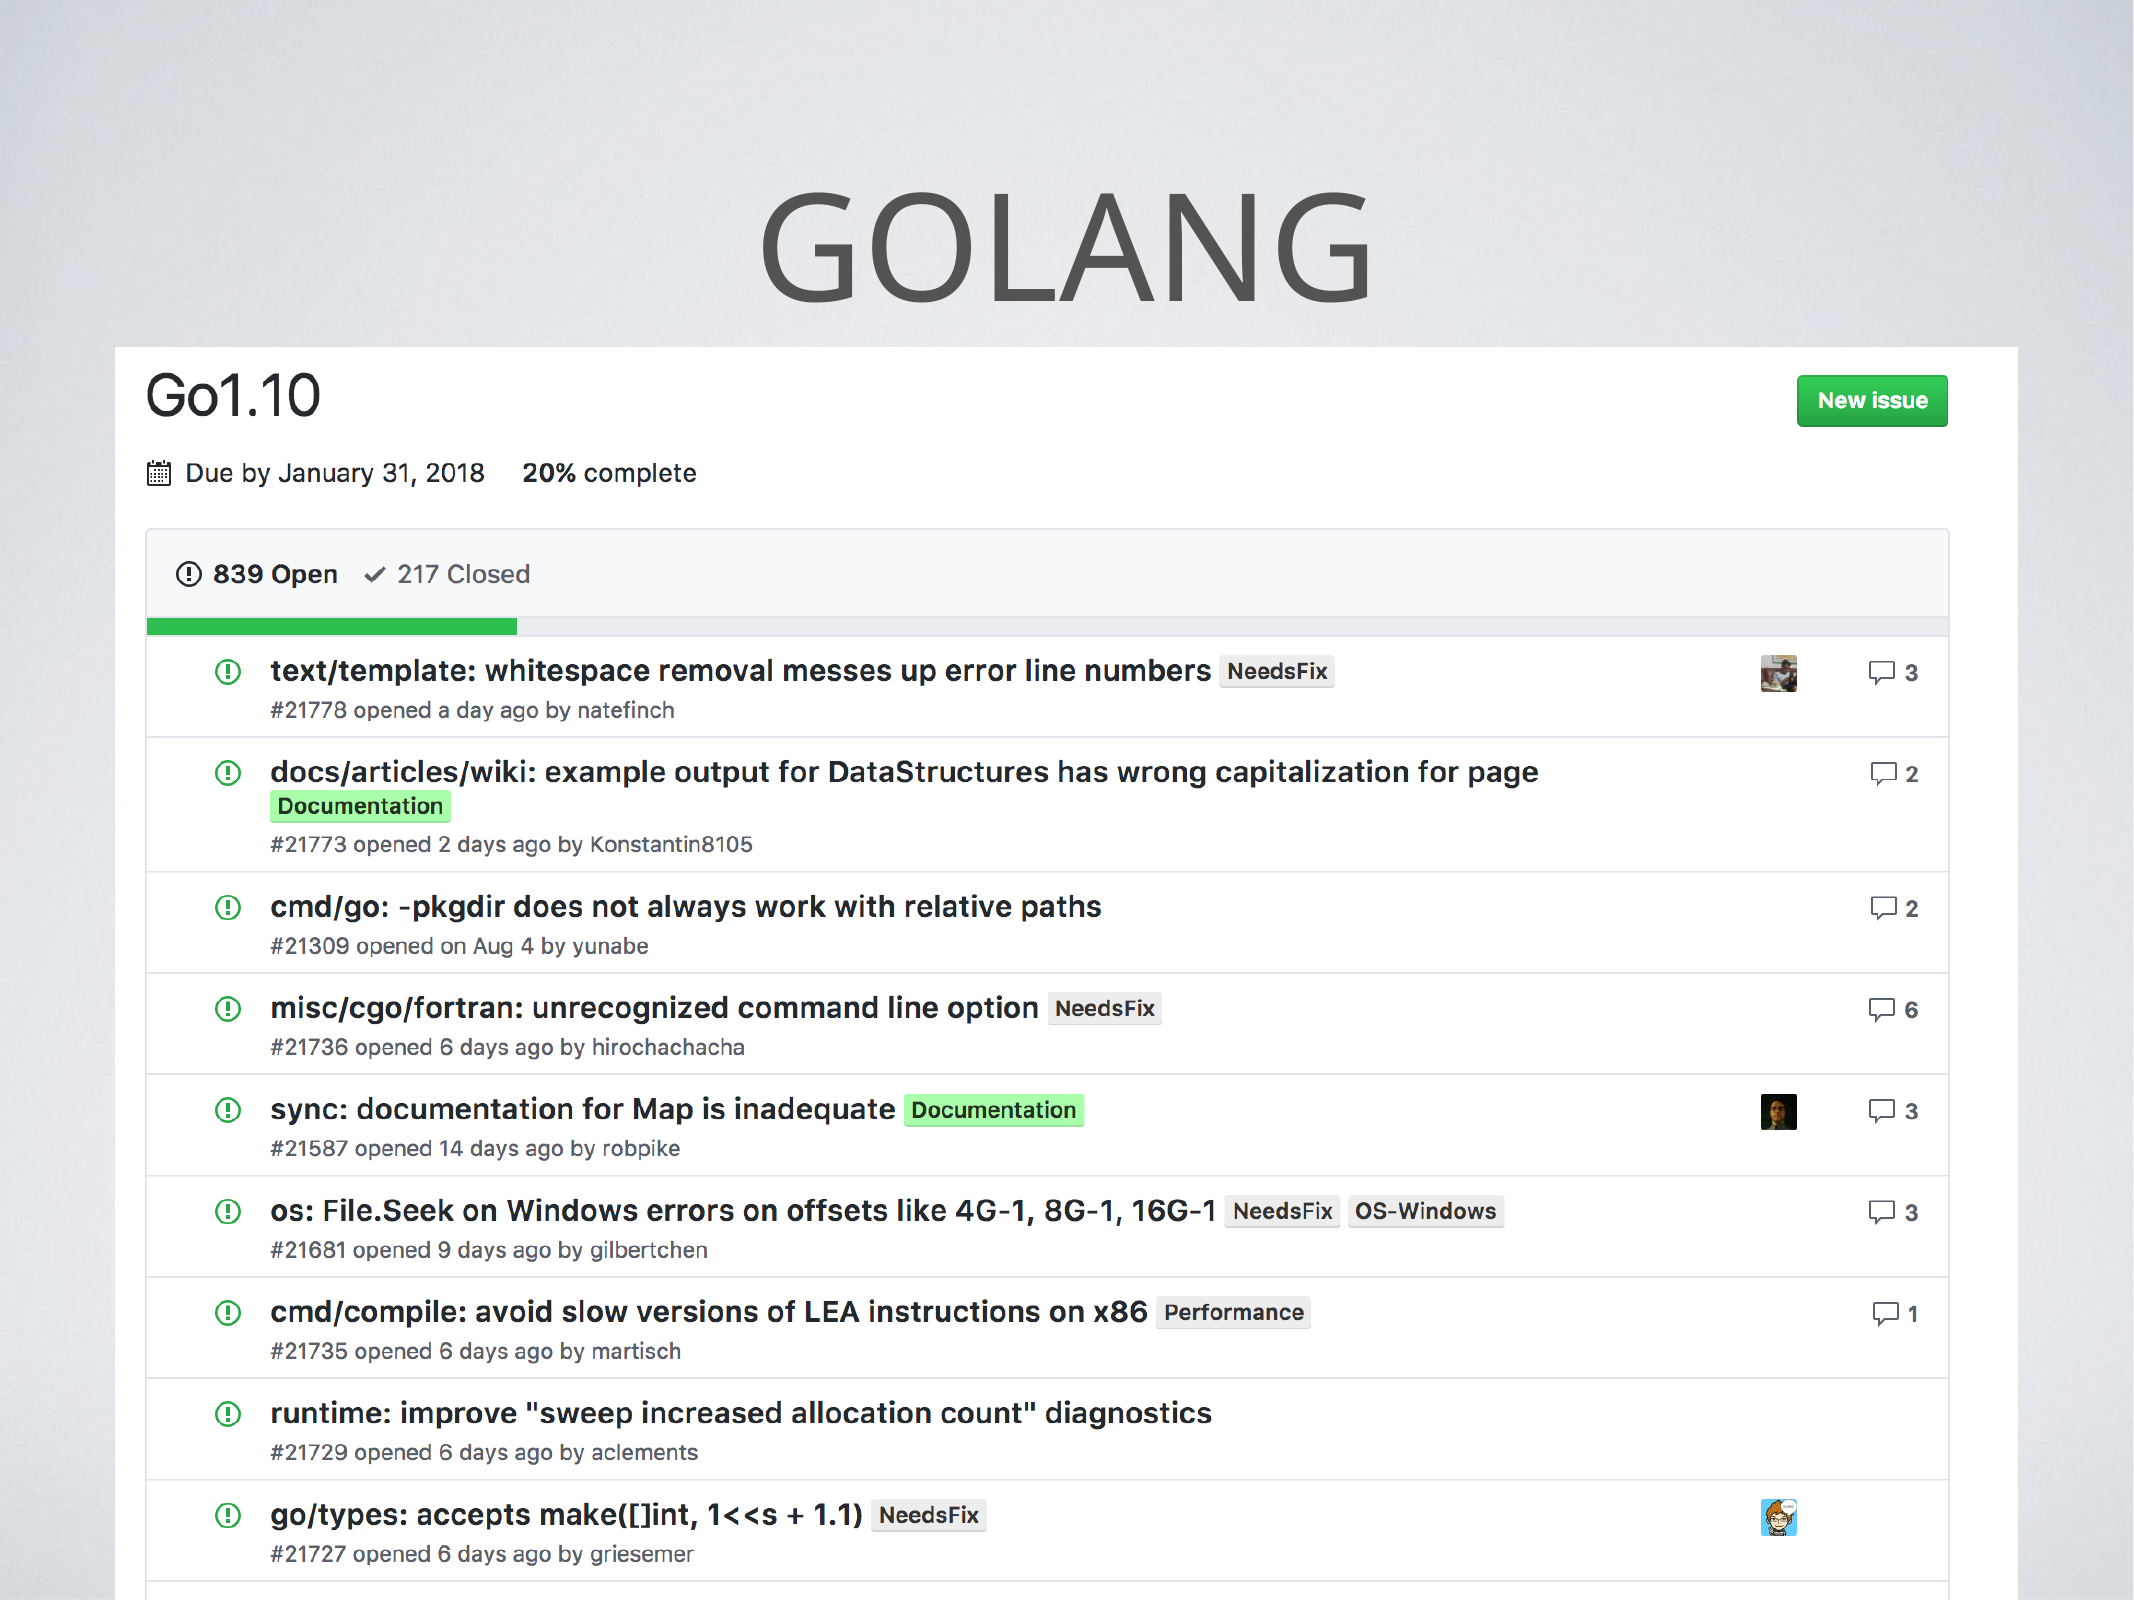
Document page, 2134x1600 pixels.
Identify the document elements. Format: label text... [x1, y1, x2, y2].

picture [0, 0, 2134, 1600]
title Golang [58, 41, 2075, 442]
